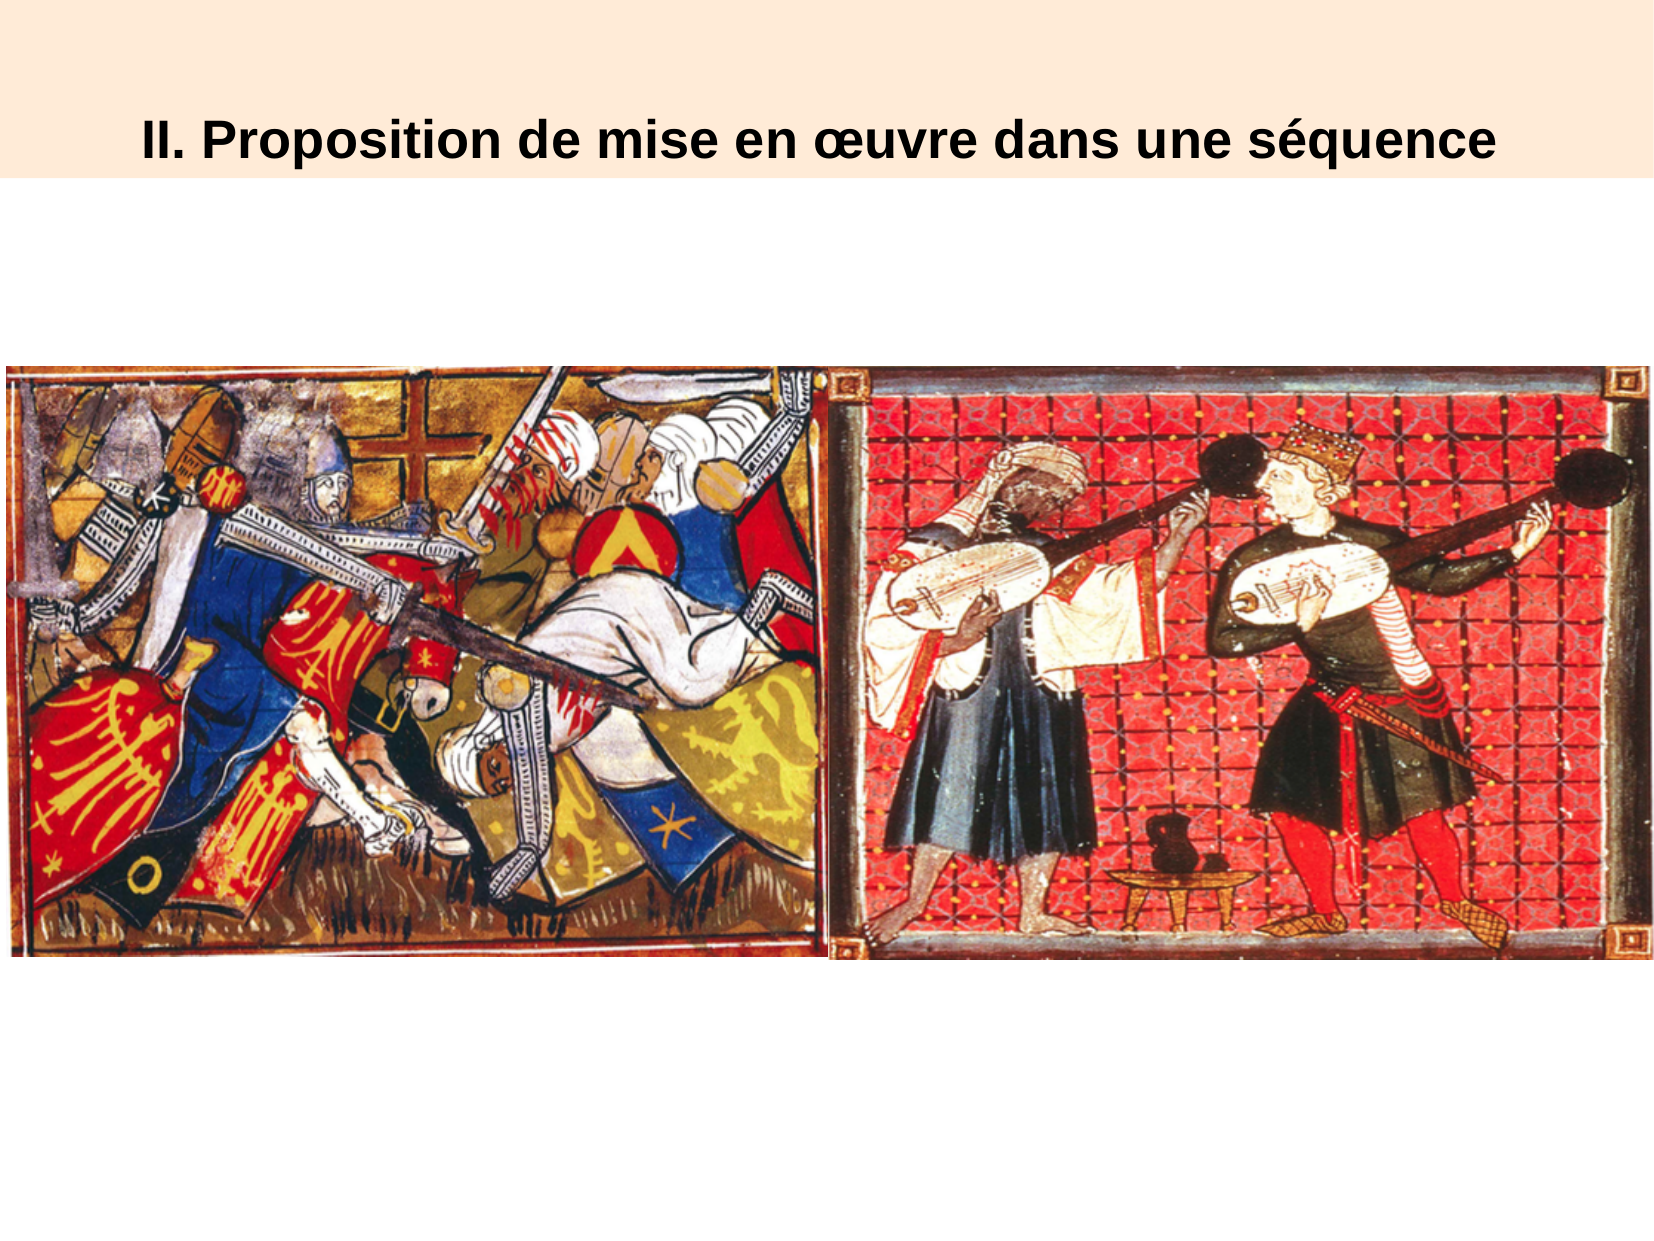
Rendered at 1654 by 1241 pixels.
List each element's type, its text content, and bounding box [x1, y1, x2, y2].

text_box II. Proposition de mise en œuvre dans une séquence [0, 0, 1654, 179]
picture [6, 366, 1654, 960]
